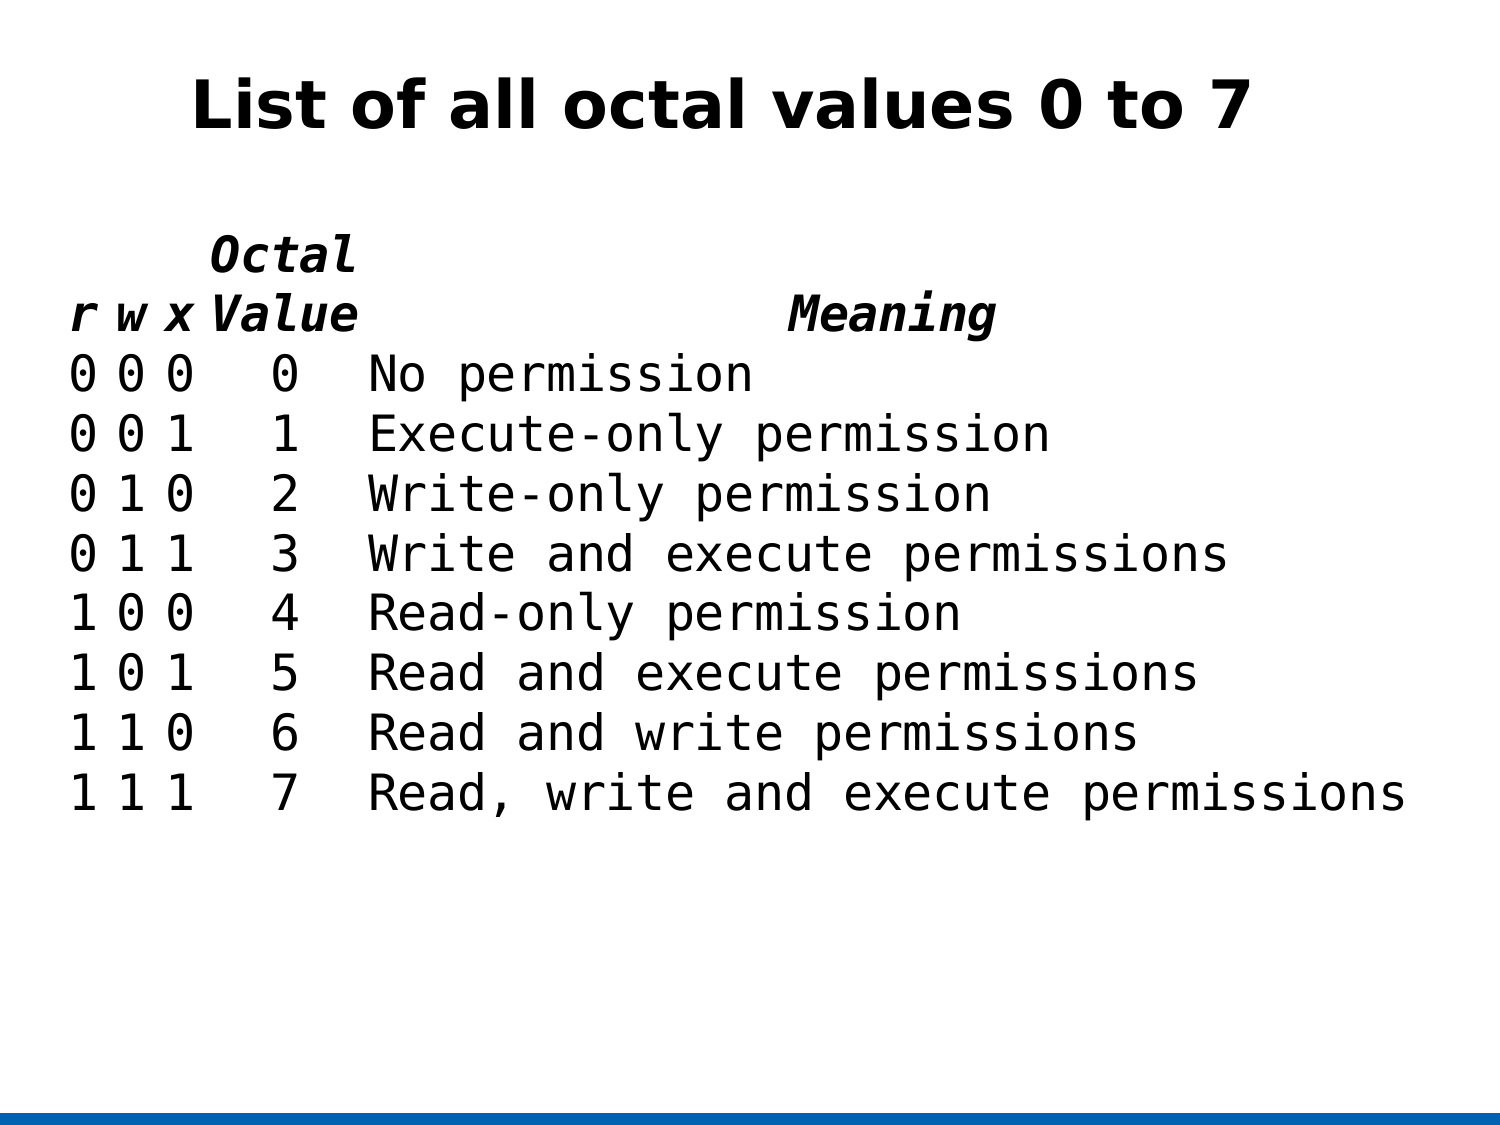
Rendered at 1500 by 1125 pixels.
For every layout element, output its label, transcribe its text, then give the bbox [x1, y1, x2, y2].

text_box List of all octal values 0 to 7 [59, 59, 1388, 152]
chart [59, 226, 1423, 827]
